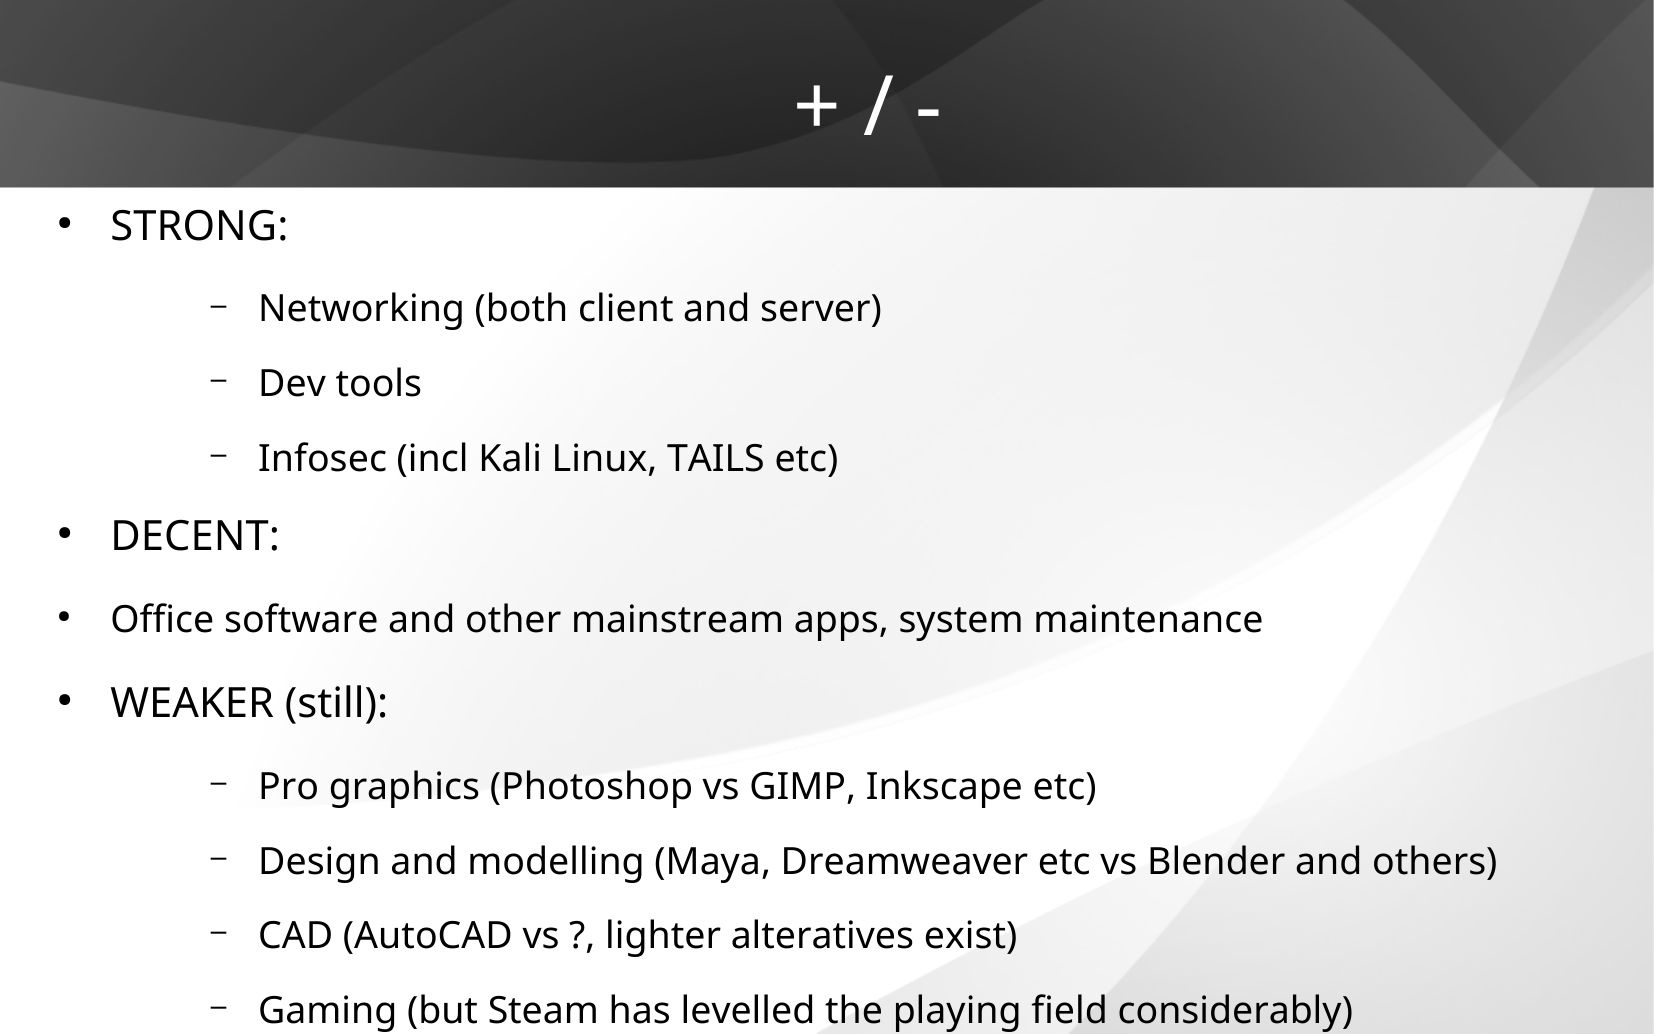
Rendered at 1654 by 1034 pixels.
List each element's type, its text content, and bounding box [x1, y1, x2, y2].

picture [1004, 1017, 1014, 1021]
picture [1141, 1017, 1151, 1021]
picture [899, 1017, 909, 1021]
picture [0, 0, 1654, 1034]
picture [1090, 1017, 1100, 1021]
picture [1215, 1017, 1225, 1021]
picture [798, 1017, 808, 1021]
picture [425, 1017, 435, 1021]
title + / - [124, 0, 1613, 208]
picture [1296, 1017, 1306, 1021]
picture [447, 1017, 457, 1021]
picture [380, 1017, 390, 1021]
list STRONG: Networking (both client and server) Dev tools Infosec (incl Kali Linux, TAILS etc) DECENT: Office software and other mainstream apps, system maintenance WEAKER (still): Pro graphics (Photoshop vs GIMP, Inkscape etc) Design and modelling (Maya, Dreamweaver etc vs Blender and others) CAD (AutoCAD vs ?, lighter alteratives exist) Gaming (but Steam has levelled the playing field considerably) [21, 195, 1560, 1017]
